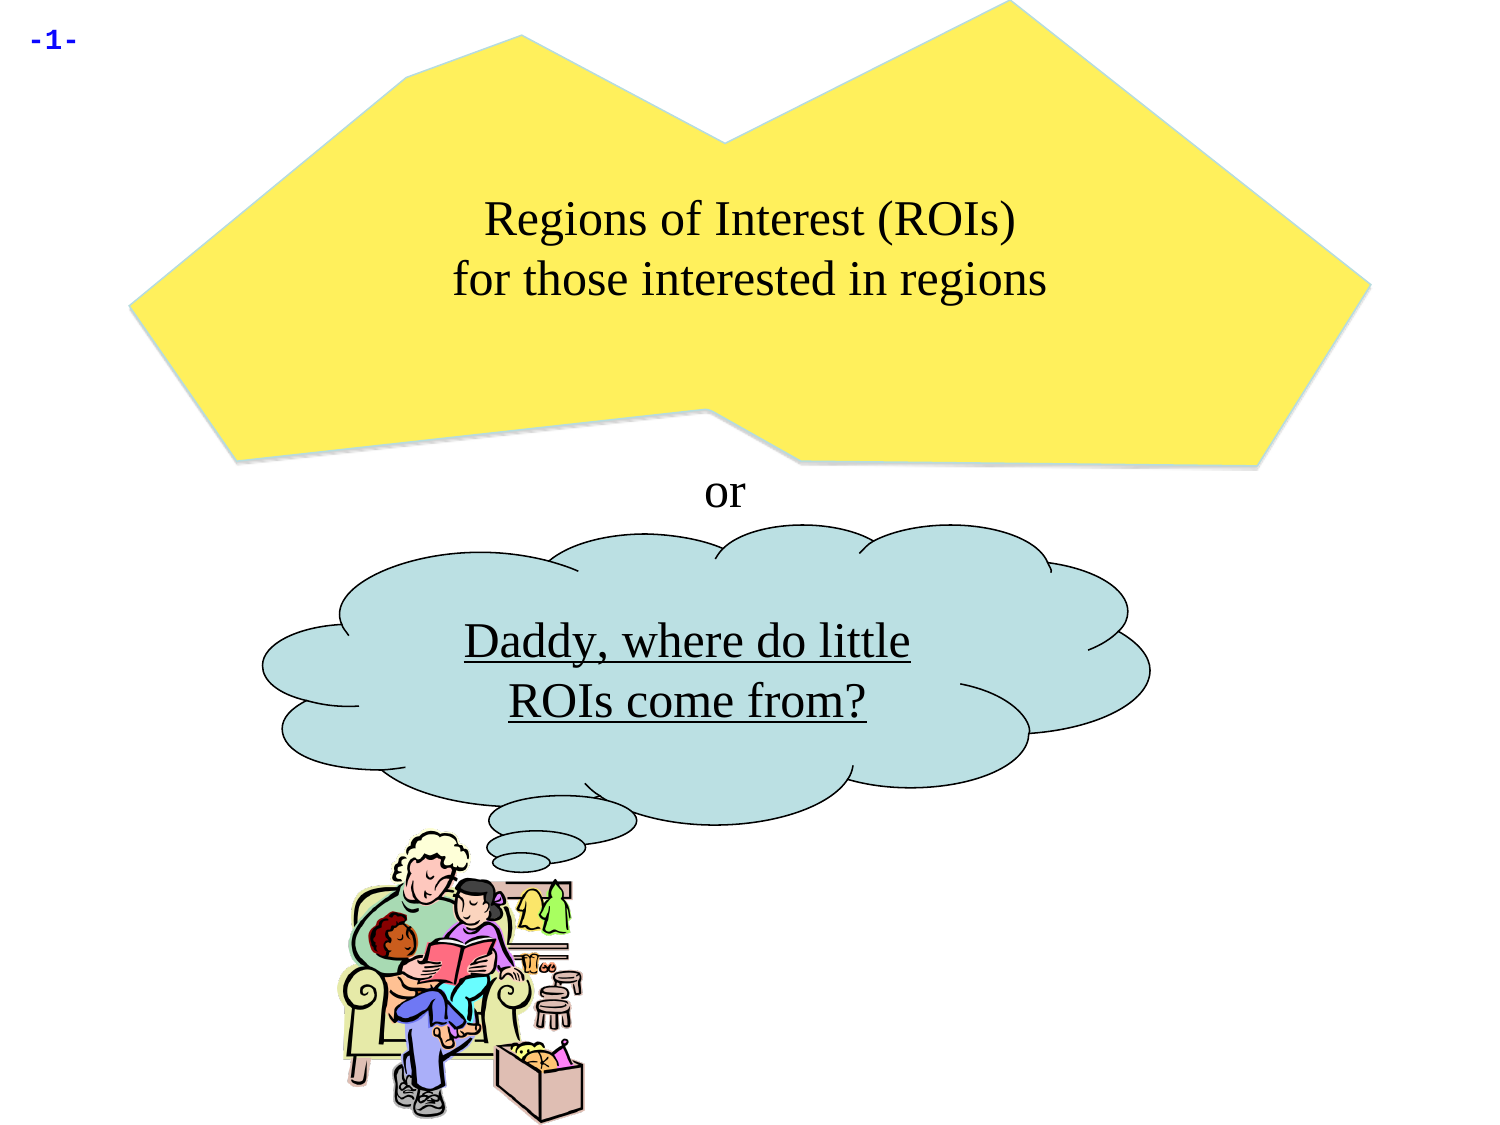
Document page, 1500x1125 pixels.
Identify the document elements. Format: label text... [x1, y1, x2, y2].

picture [337, 828, 585, 1125]
text_box or [612, 449, 838, 526]
text_box [763, 0, 1168, 124]
title Regions of Interest (ROIs) for those interested in regions [112, 124, 1388, 367]
text_box [171, 367, 1320, 466]
text_box Daddy, where do little ROIs come from? [399, 599, 976, 736]
text_box [349, 35, 689, 124]
text_box [262, 525, 1151, 850]
